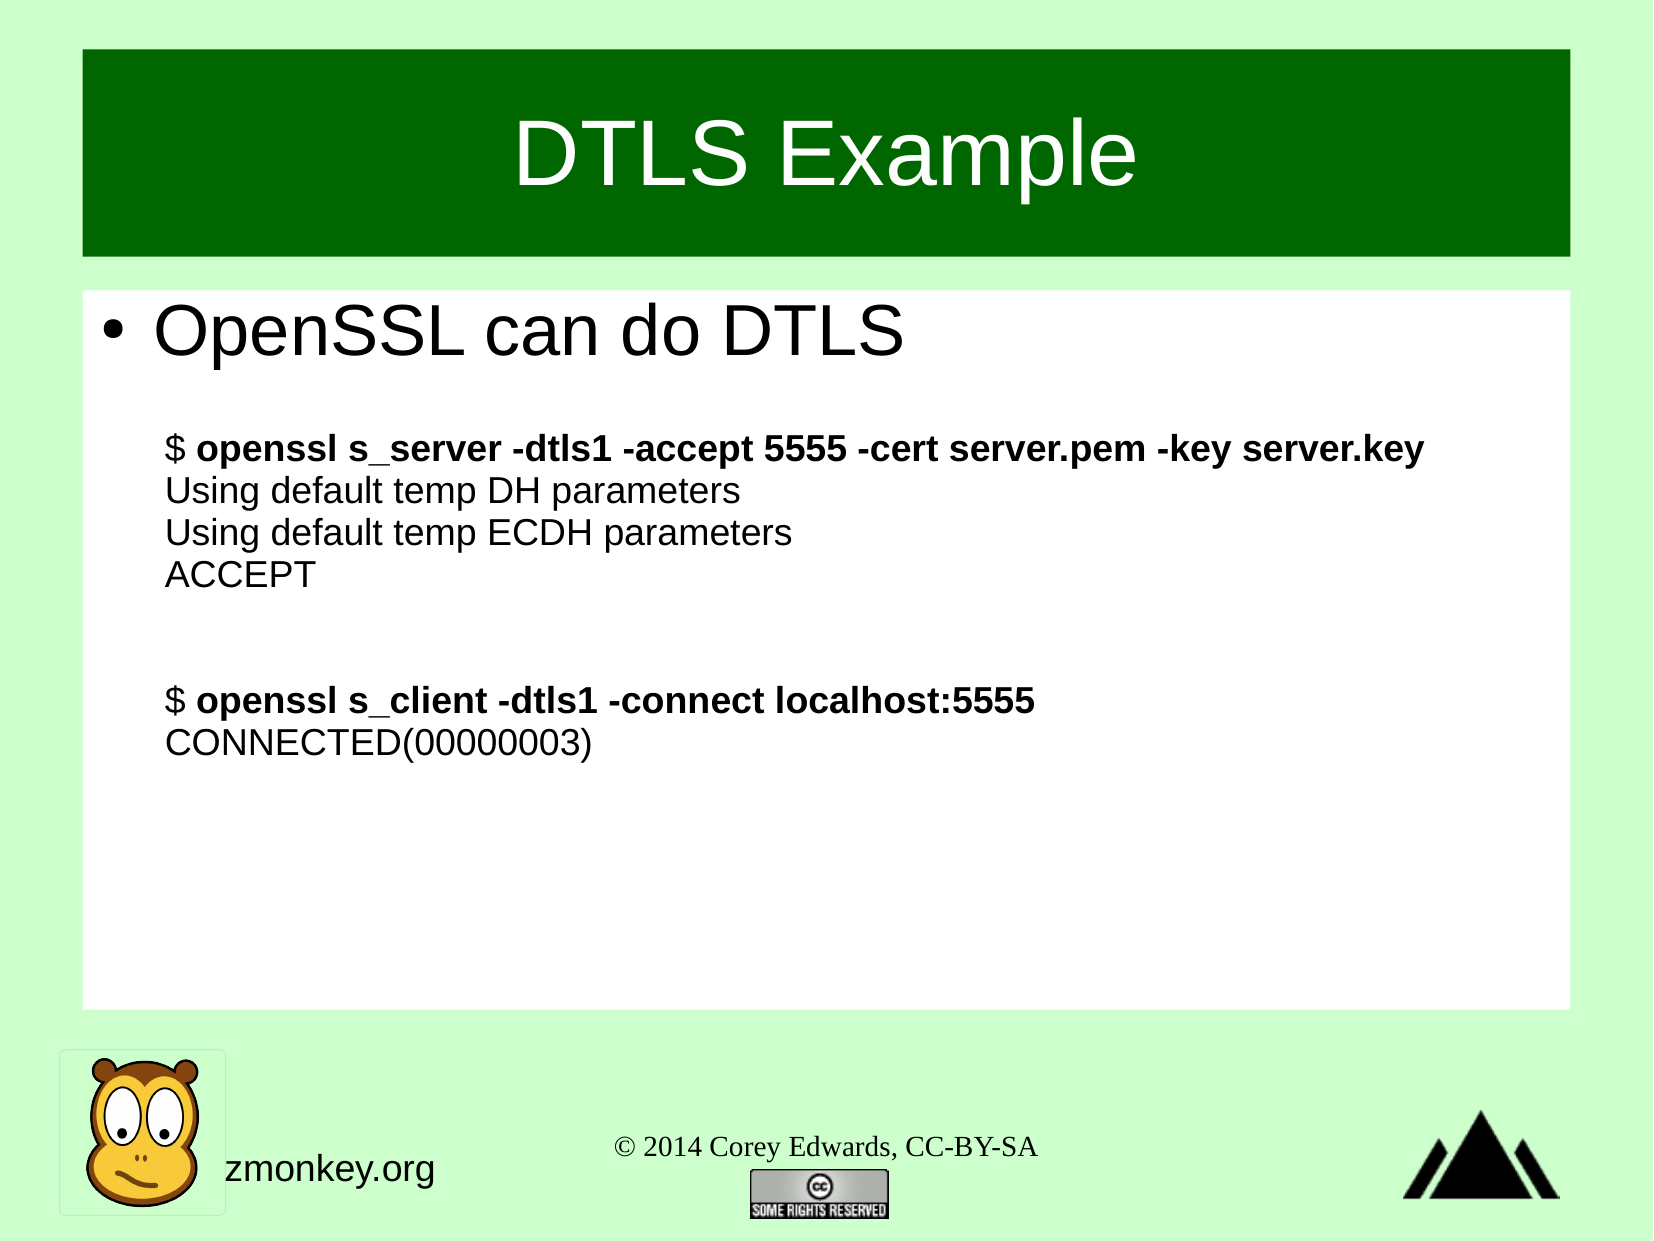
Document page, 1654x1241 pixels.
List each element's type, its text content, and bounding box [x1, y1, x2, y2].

title DTLS Example [82, 49, 1571, 257]
picture [59, 1049, 226, 1216]
text_box $ openssl s_server -dtls1 -accept 5555 -cert server.pem -key server.key Using default temp DH parameters Using default temp ECDH parameters ACCEPT $ openssl s_client -dtls1 -connect localhost:5555 CONNECTED(00000003) [150, 420, 1531, 1026]
picture [750, 1169, 889, 1219]
picture [1403, 1109, 1560, 1225]
list OpenSSL can do DTLS [82, 290, 1571, 1010]
